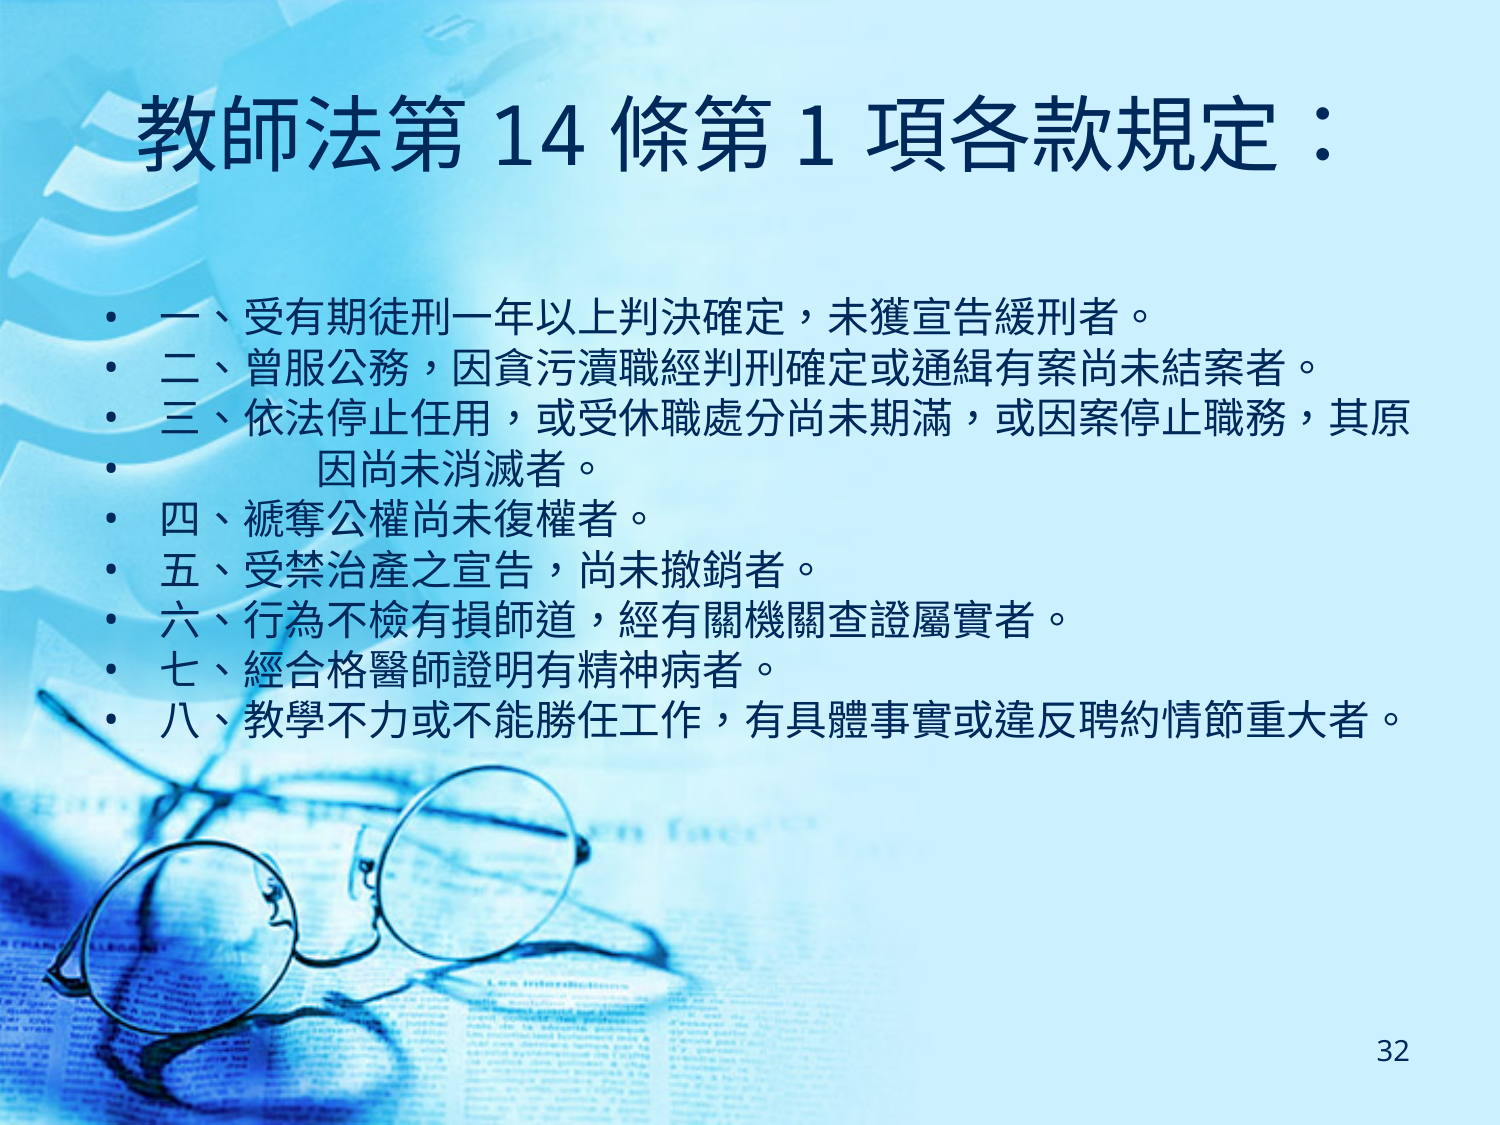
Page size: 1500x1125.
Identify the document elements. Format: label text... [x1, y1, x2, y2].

picture [0, 0, 1500, 1125]
list 一、受有期徒刑一年以上判決確定，未獲宣告緩刑者。 二、曾服公務，因貪污瀆職經判刑確定或通緝有案尚未結案者。 三、依法停止任用，或受休職處分尚未期滿，或因案停止職務，其原 因尚未消滅者。 四、褫奪公權尚未復權者。 五、受禁治產之宣告，尚未撤銷者。 六、行為不檢有損師道，經有關機關查證屬實者。 七、經合格醫師證明有精神病者。 八、教學不力或不能勝任工作，有具體事實或違反聘約情節重大者。 [88, 231, 1439, 839]
title 教師法第14條第1項各款規定： [75, 45, 1426, 220]
